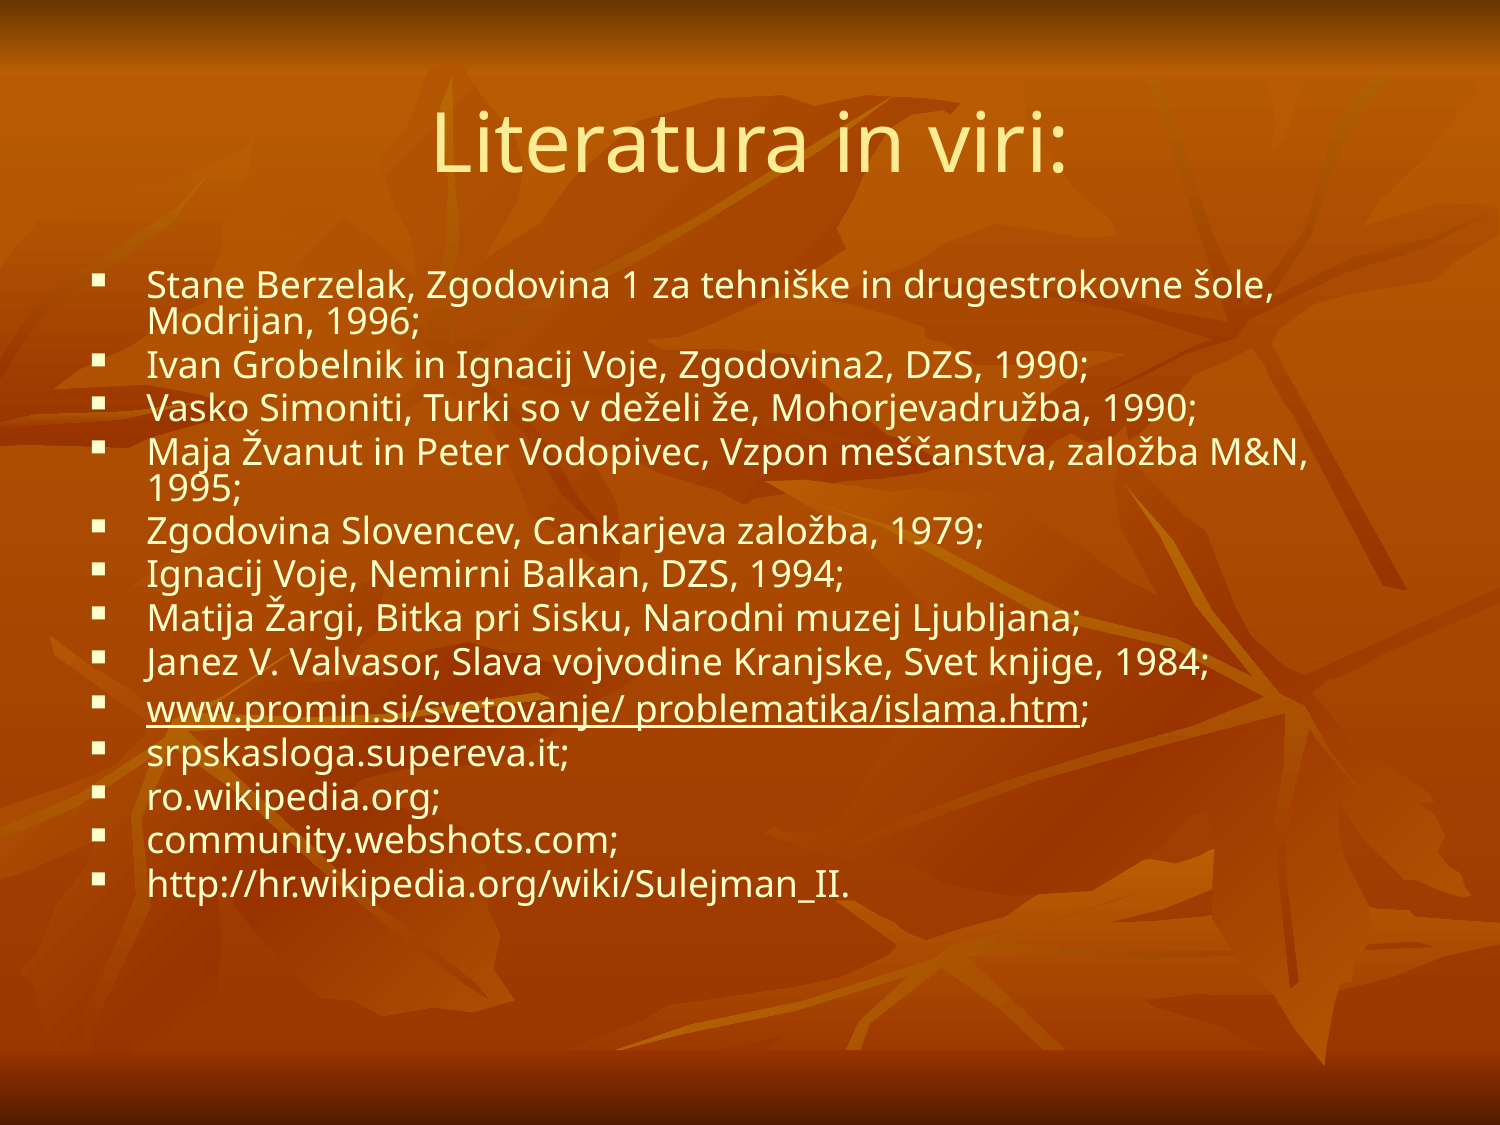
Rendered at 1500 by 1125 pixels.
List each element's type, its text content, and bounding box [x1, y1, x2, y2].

title Literatura in viri: [75, 45, 1425, 234]
list Stane Berzelak, Zgodovina 1 za tehniške in drugestrokovne šole, Modrijan, 1996; Ivan Grobelnik in Ignacij Voje, Zgodovina2, DZS, 1990; Vasko Simoniti, Turki so v deželi že, Mohorjevadružba, 1990; Maja Žvanut in Peter Vodopivec, Vzpon meščanstva, založba M&N, 1995; Zgodovina Slovencev, Cankarjeva založba, 1979; Ignacij Voje, Nemirni Balkan, DZS, 1994; Matija Žargi, Bitka pri Sisku, Narodni muzej Ljubljana; Janez V. Valvasor, Slava vojvodine Kranjske, Svet knjige, 1984; www.promin.si/svetovanje/ problematika/islama.htm; srpskasloga.supereva.it; ro.wikipedia.org; community.webshots.com; http://hr.wikipedia.org/wiki/Sulejman_II. [75, 262, 1425, 1006]
